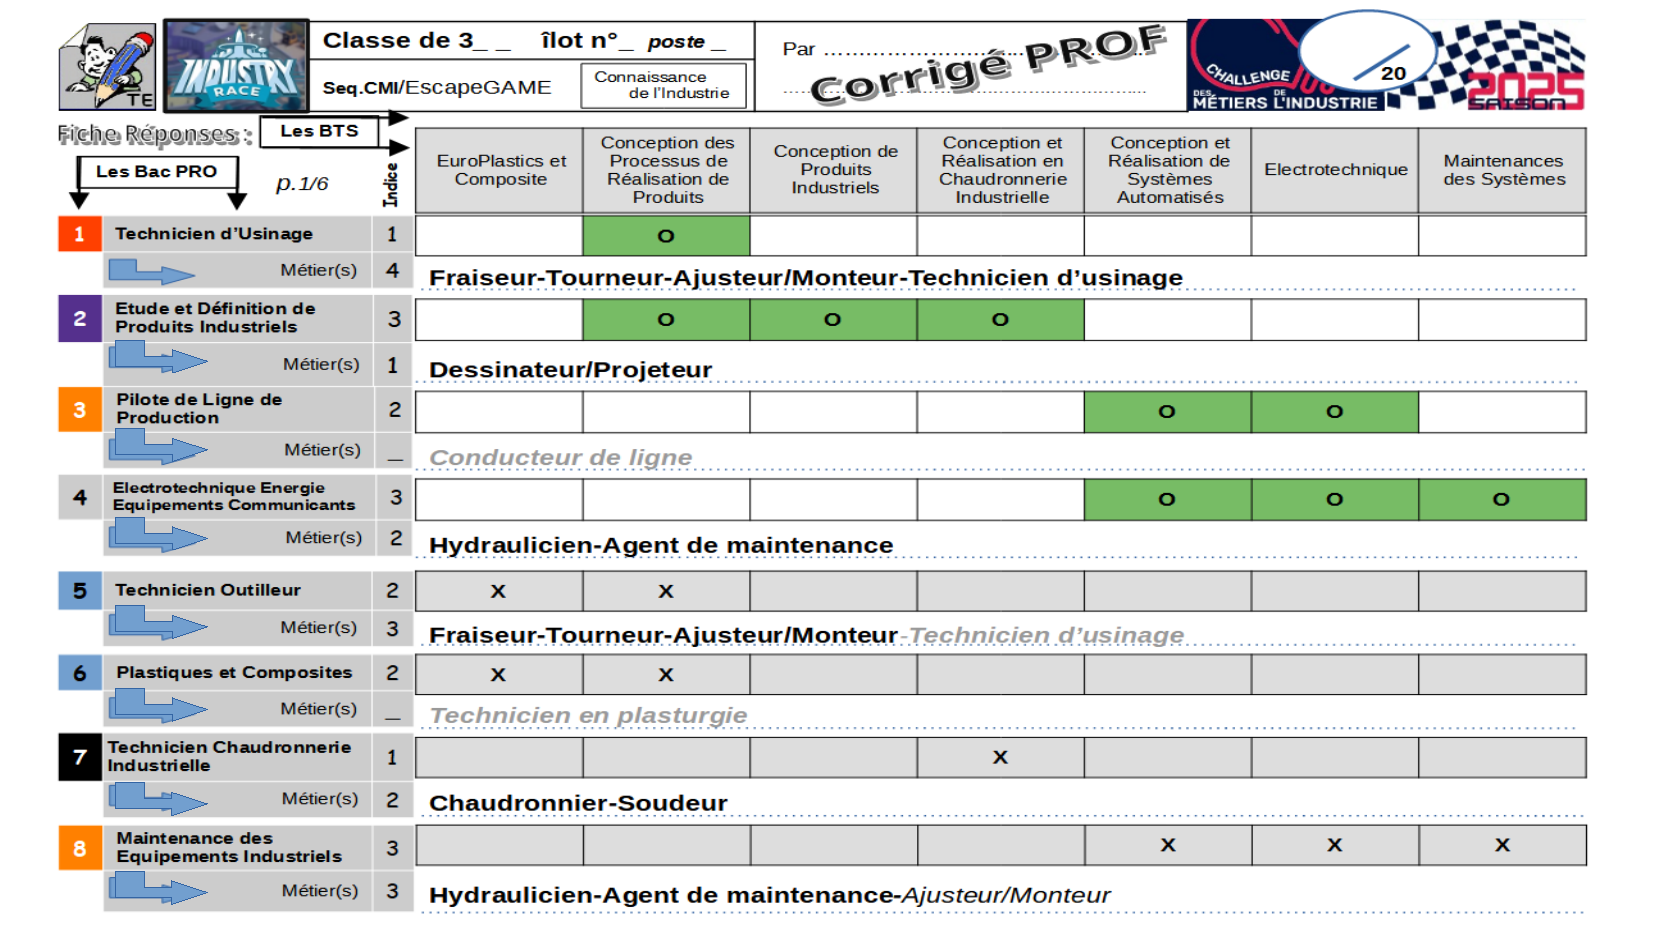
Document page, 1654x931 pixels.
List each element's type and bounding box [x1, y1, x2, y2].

text_box [115, 782, 208, 816]
text_box [115, 517, 208, 550]
text_box [115, 340, 208, 373]
text_box [115, 871, 208, 905]
text_box [115, 688, 208, 722]
picture [41, 5, 1595, 922]
text_box [115, 428, 208, 462]
text_box [115, 605, 208, 639]
